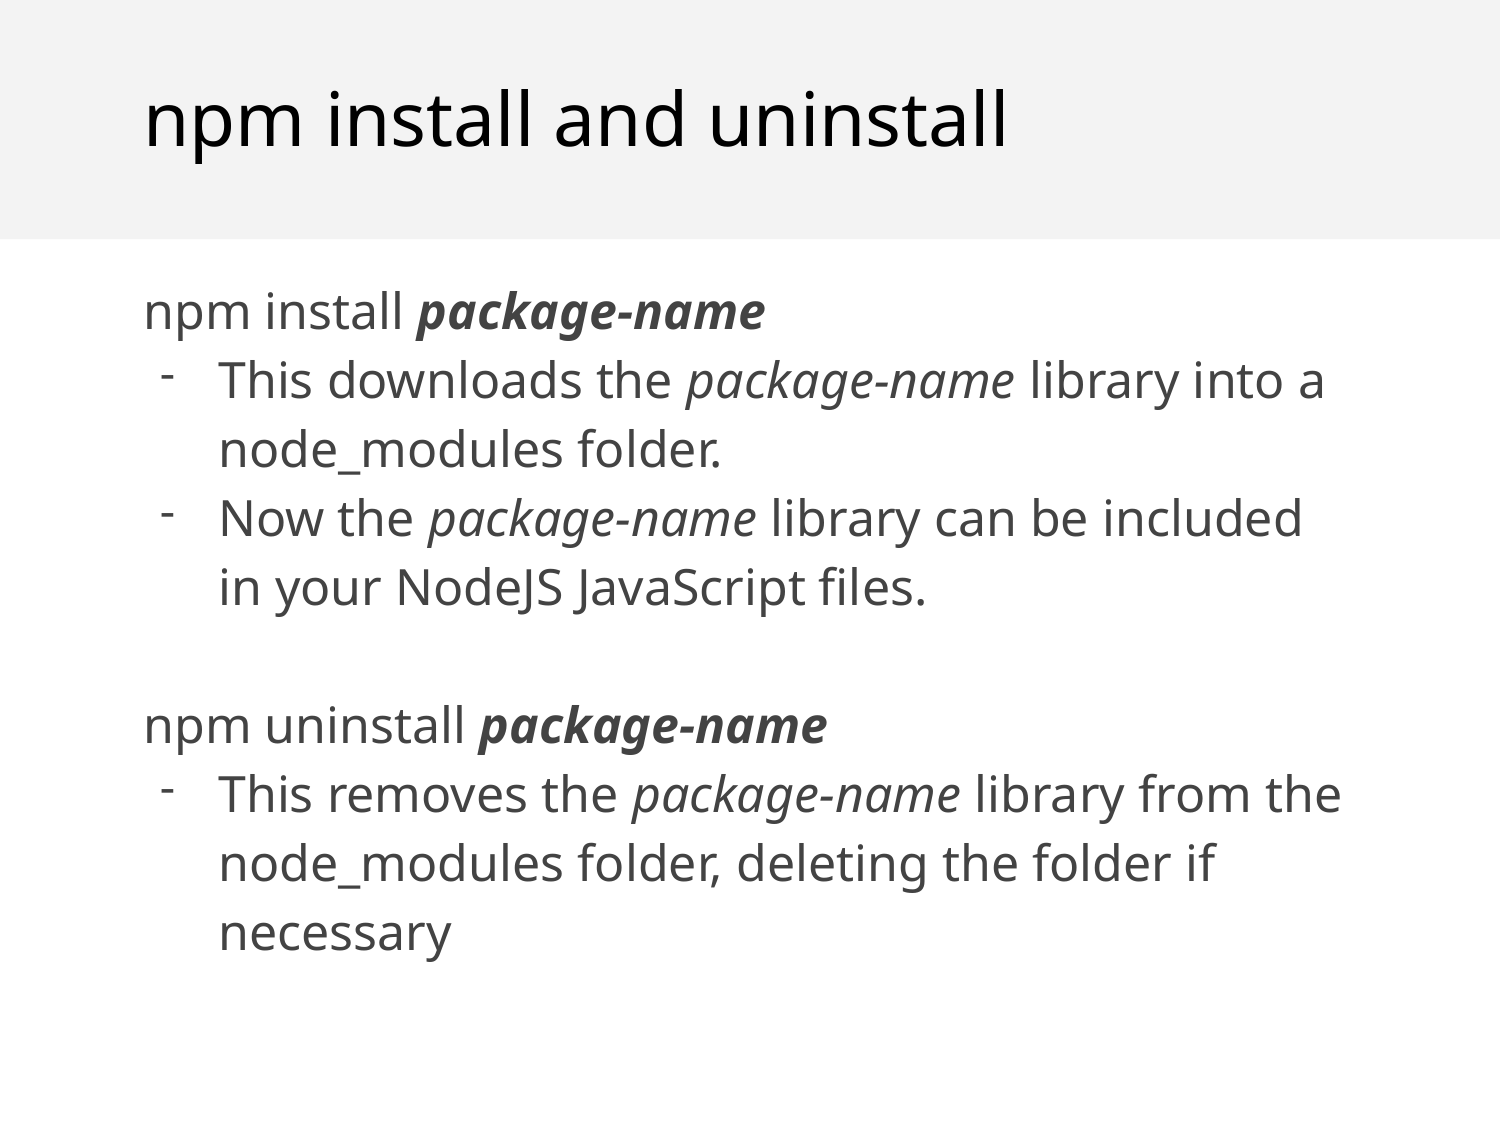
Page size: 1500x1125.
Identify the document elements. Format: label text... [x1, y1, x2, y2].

list npm install package-name This downloads the package-name library into a node_modules folder. Now the package-name library can be included in your NodeJS JavaScript files. npm uninstall package-name This removes the package-name library from the node_modules folder, deleting the folder if necessary [128, 255, 1372, 1004]
title npm install and uninstall [128, 56, 1372, 183]
